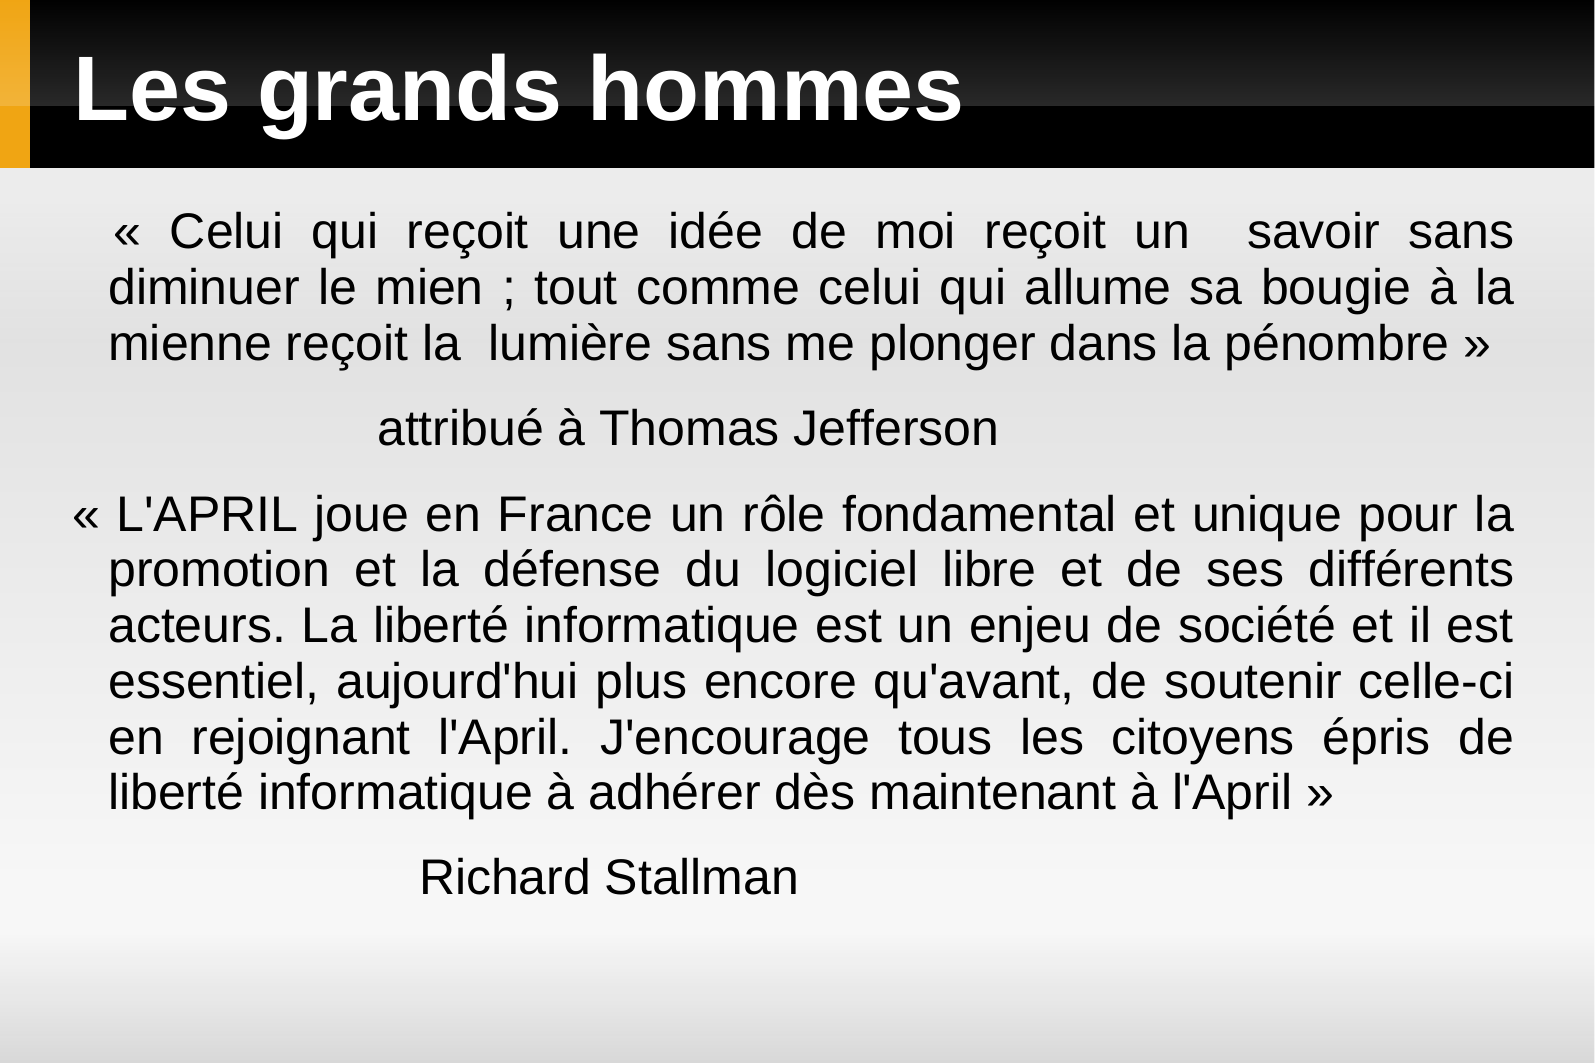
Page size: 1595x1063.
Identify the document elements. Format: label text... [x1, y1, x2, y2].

list « Celui qui reçoit une idée de moi reçoit un savoir sans diminuer le mien ; tout comme celui qui allume sa bougie à la mienne reçoit la lumière sans me plonger dans la pénombre » attribué à Thomas Jefferson « L'APRIL joue en France un rôle fondamental et unique pour la promotion et la défense du logiciel libre et de ses différents acteurs. La liberté informatique est un enjeu de société et il est essentiel, aujourd'hui plus encore qu'avant, de soutenir celle-ci en rejoignant l'April. J'encourage tous les citoyens épris de liberté informatique à adhérer dès maintenant à l'April » Richard Stallman [37, 199, 1515, 906]
picture [0, 0, 1595, 1063]
title Les grands hommes [74, 7, 1510, 171]
